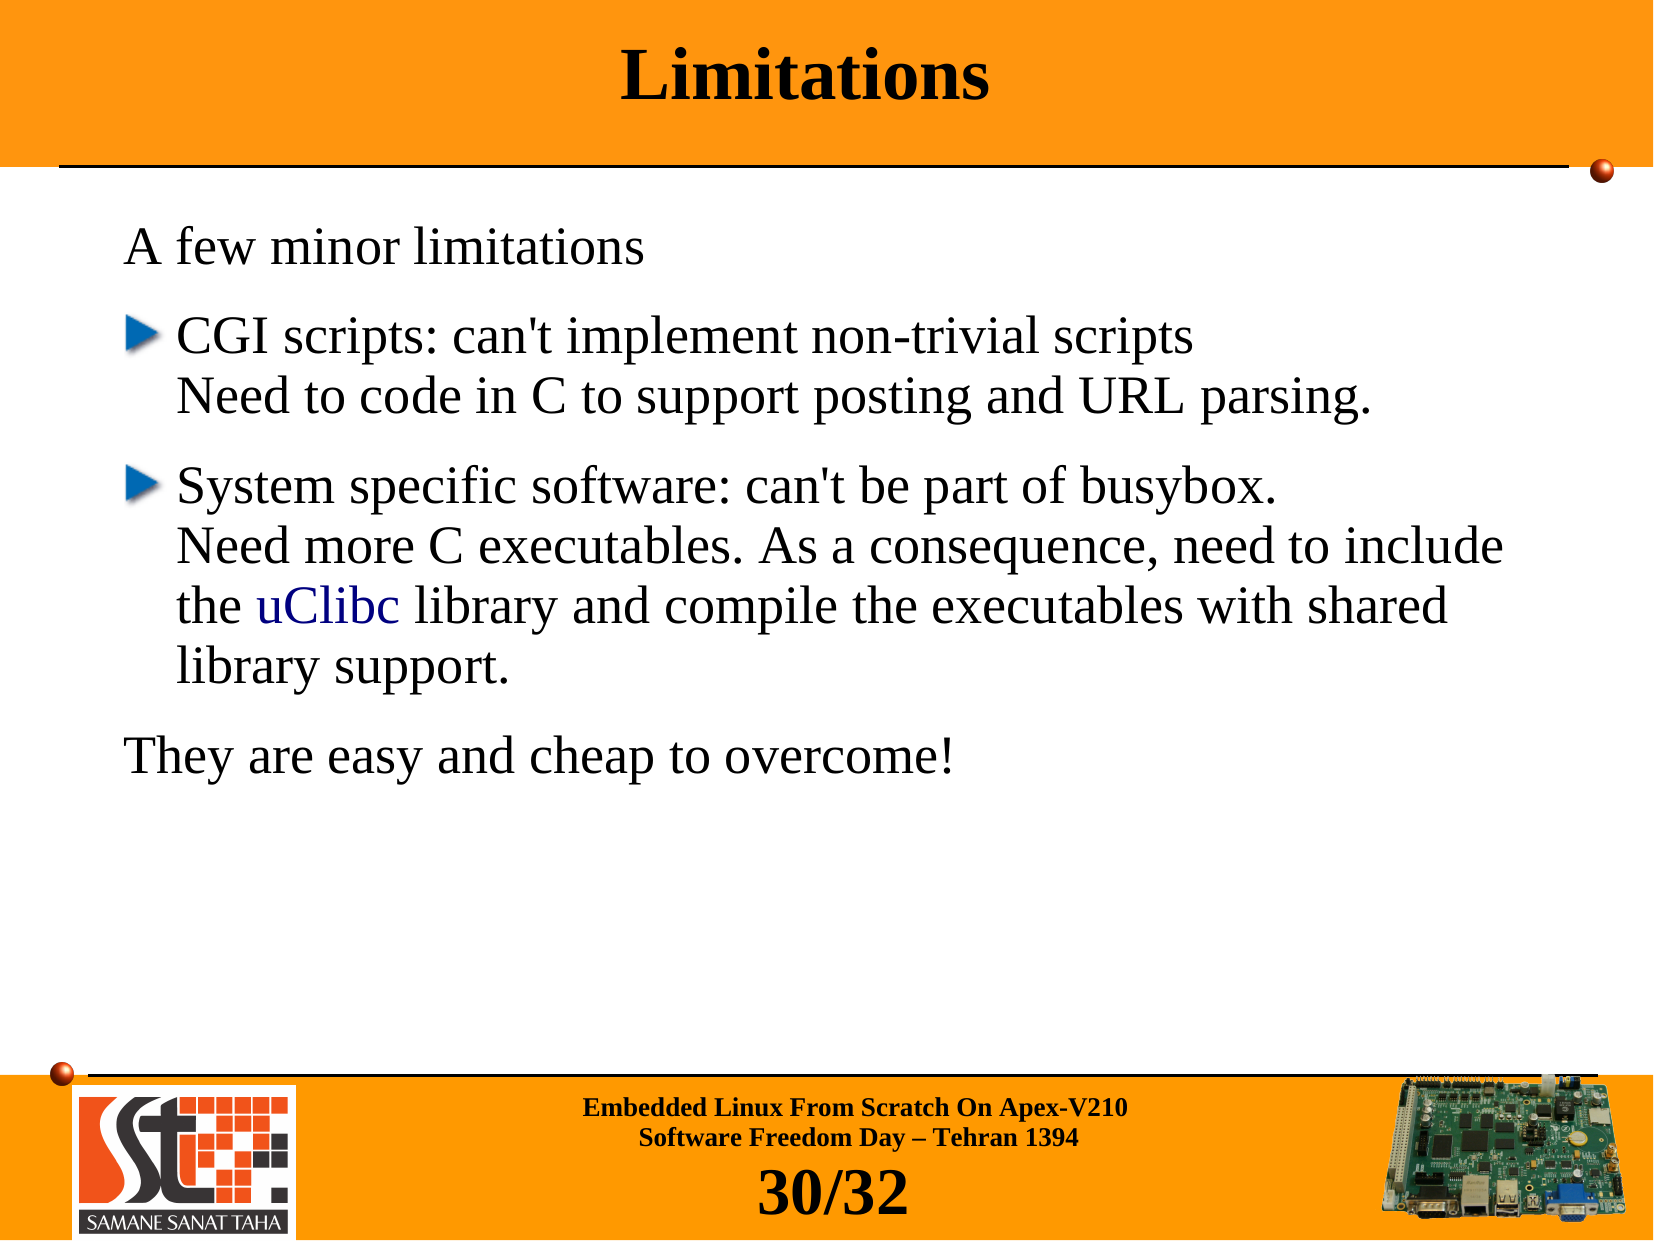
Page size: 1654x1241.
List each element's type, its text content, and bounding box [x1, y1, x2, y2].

list A few minor limitations CGI scripts: can't implement non-trivial scripts Need to code in C to support posting and URL parsing. System specific software: can't be part of busybox. Need more C executables. As a consequence, need to include the uClibc library and compile the executables with shared library support. They are easy and cheap to overcome! [105, 216, 1518, 1066]
title Limitations [60, 25, 1551, 124]
picture [72, 1085, 296, 1241]
picture [1371, 1074, 1626, 1236]
